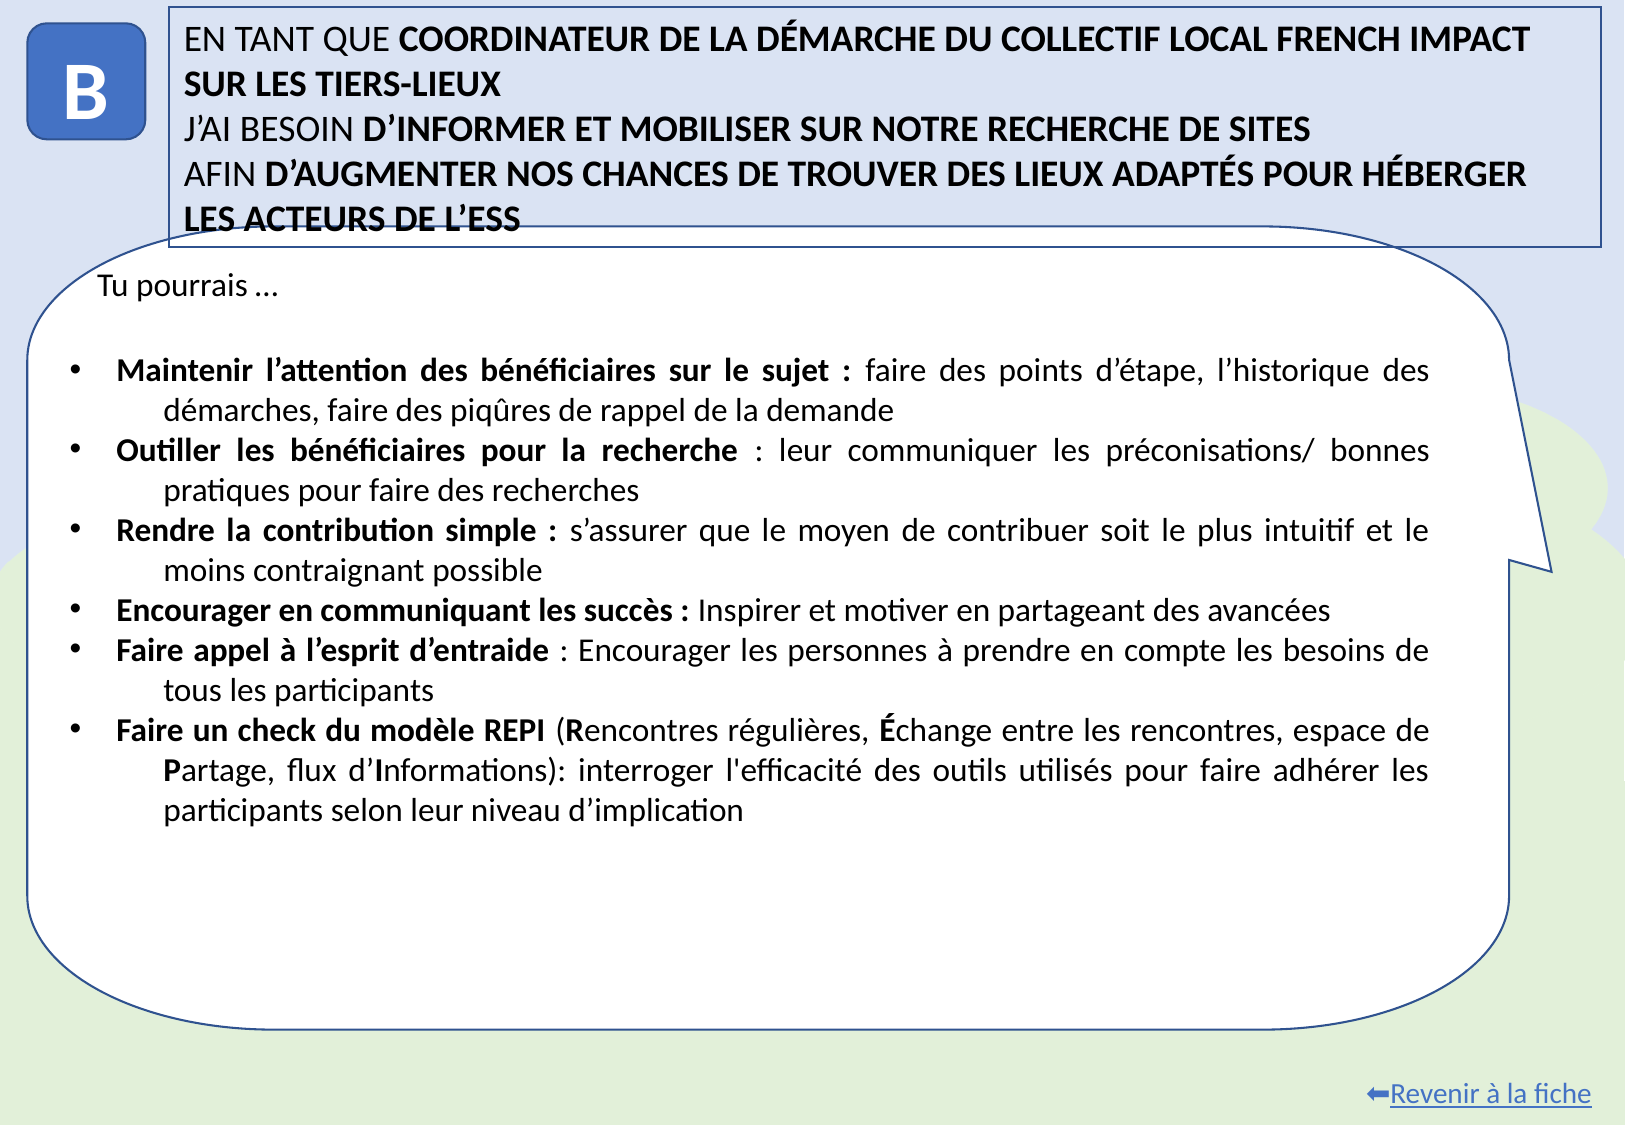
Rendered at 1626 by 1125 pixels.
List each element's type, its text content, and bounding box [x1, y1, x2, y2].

text_box En tant que coordinateur de la démarche du collectif local French Impact sur les tiers-lieux J’ai besoin d’informer et mobiliser sur notre recherche de sites Afin d’augmenter nos chances de trouver des lieux adaptés pour héberger les acteurs de l’ESS [168, 6, 1602, 248]
text_box Maintenir l’attention des bénéficiaires sur le sujet : faire des points d’étape, l’historique des démarches, faire des piqûres de rappel de la demande Outiller les bénéficiaires pour la recherche : leur communiquer les préconisations/ bonnes pratiques pour faire des recherches Rendre la contribution simple : s’assurer que le moyen de contribuer soit le plus intuitif et le moins contraignant possible Encourager en communiquant les succès : Inspirer et motiver en partageant des avancées Faire appel à l’esprit d’entraide : Encourager les personnes à prendre en compte les besoins de tous les participants Faire un check du modèle REPI (Rencontres régulières, Échange entre les rencontres, espace de Partage, flux d’Informations): interroger l'efficacité des outils utilisés pour faire adhérer les participants selon leur niveau d’implication [54, 341, 1446, 887]
text_box B [27, 23, 146, 140]
text_box [0, 781, 1625, 1125]
text_box ⬅Revenir à la fiche [1336, 1067, 1622, 1118]
picture [0, 0, 1625, 781]
text_box Tu pourrais … [27, 239, 1552, 1030]
